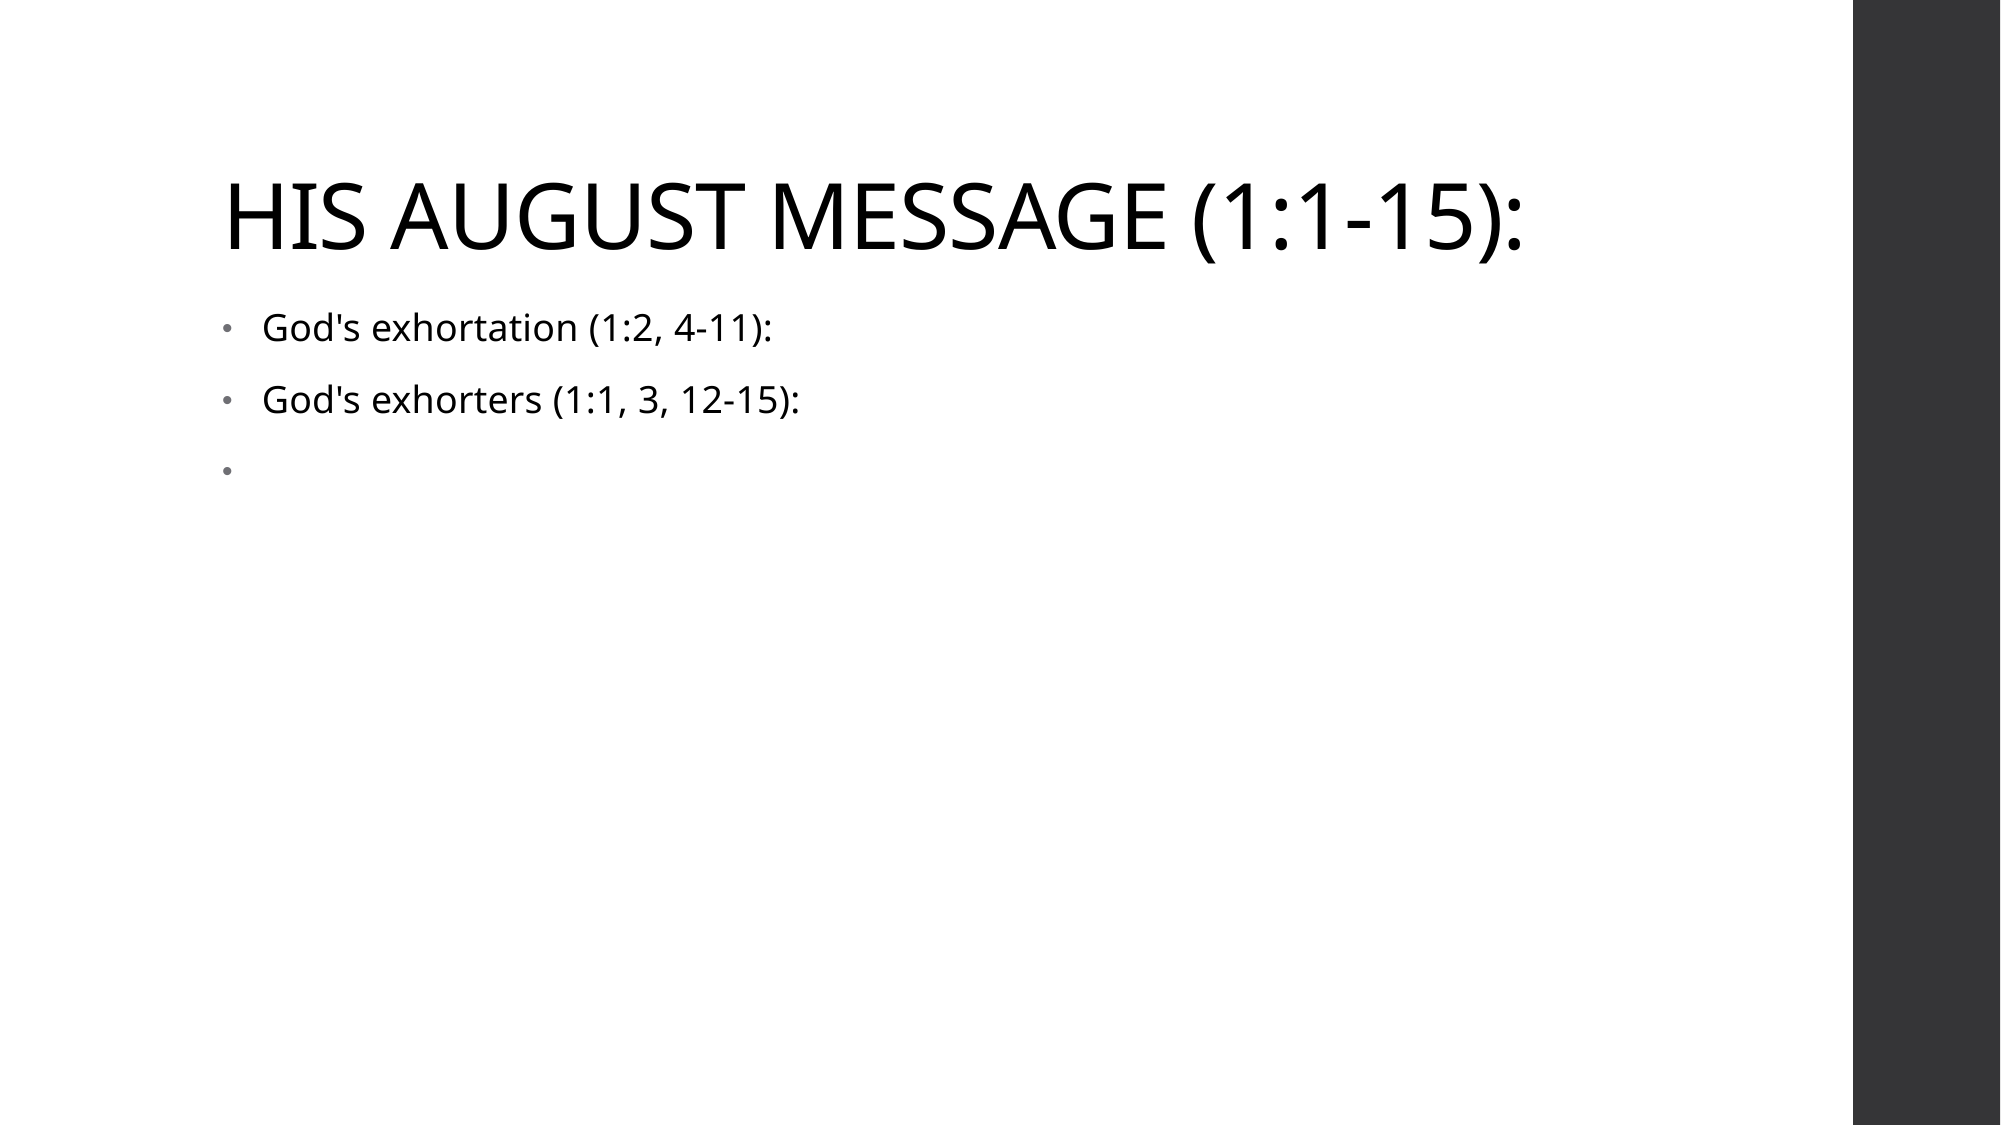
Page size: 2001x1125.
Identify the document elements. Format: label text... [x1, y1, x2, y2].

title HIS AUGUST MESSAGE (1:1-15): [206, 60, 1797, 278]
list God's exhortation (1:2, 4-11): God's exhorters (1:1, 3, 12-15): [206, 299, 1617, 1014]
